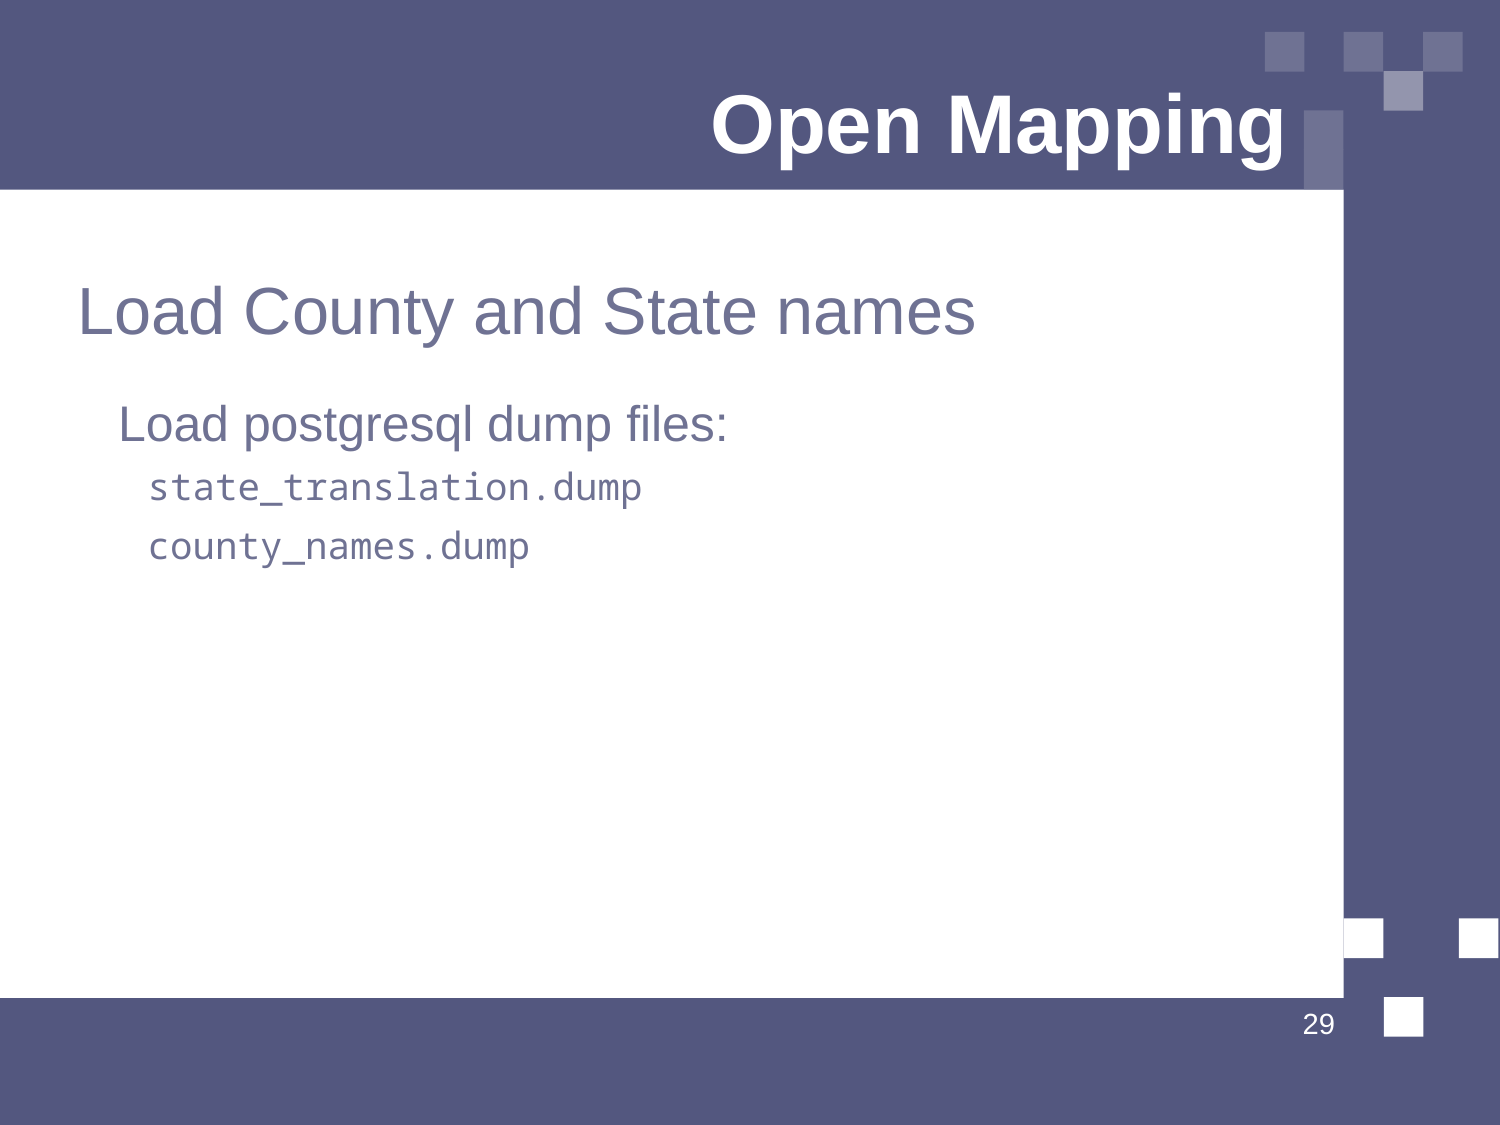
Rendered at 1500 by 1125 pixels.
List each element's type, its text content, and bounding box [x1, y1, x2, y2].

title Open Mapping [58, 74, 1288, 176]
list Load County and State names Load postgresql dump files: state_translation.dump county_names.dump [59, 236, 1289, 931]
